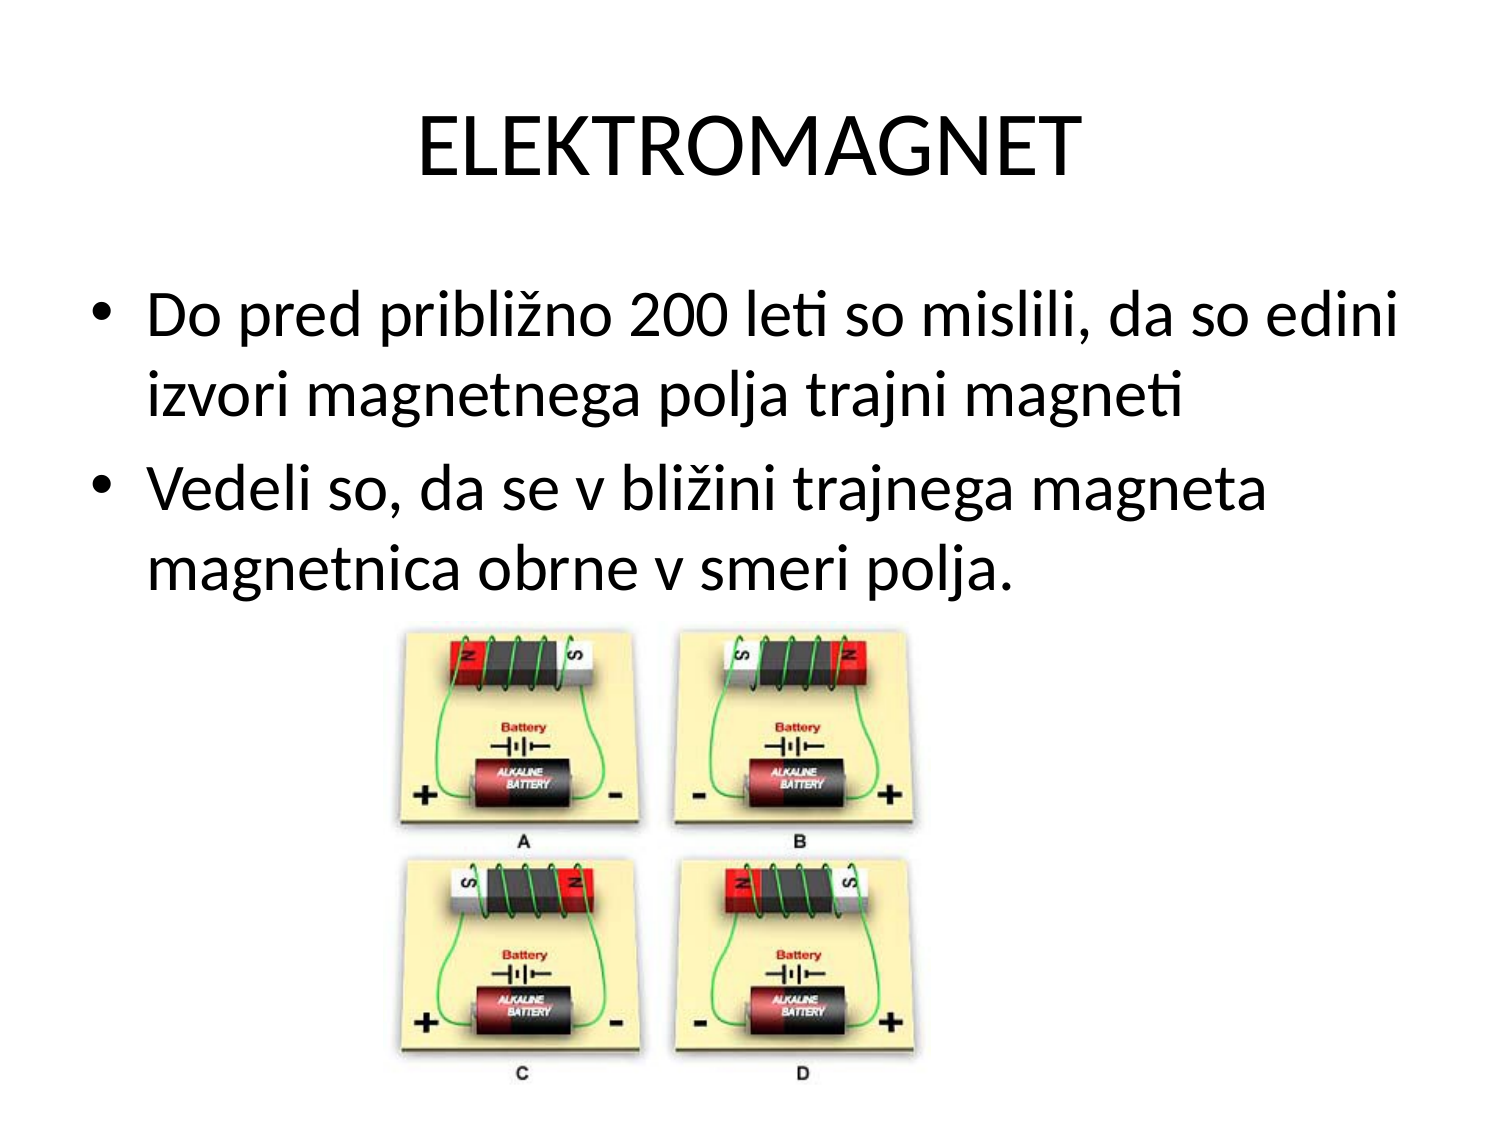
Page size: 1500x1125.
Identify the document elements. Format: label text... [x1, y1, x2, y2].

list Do pred približno 200 leti so mislili, da so edini izvori magnetnega polja trajni magneti Vedeli so, da se v bližini trajnega magneta magnetnica obrne v smeri polja. [75, 262, 1425, 1005]
title ELEKTROMAGNET [75, 45, 1425, 233]
picture [383, 621, 931, 1099]
